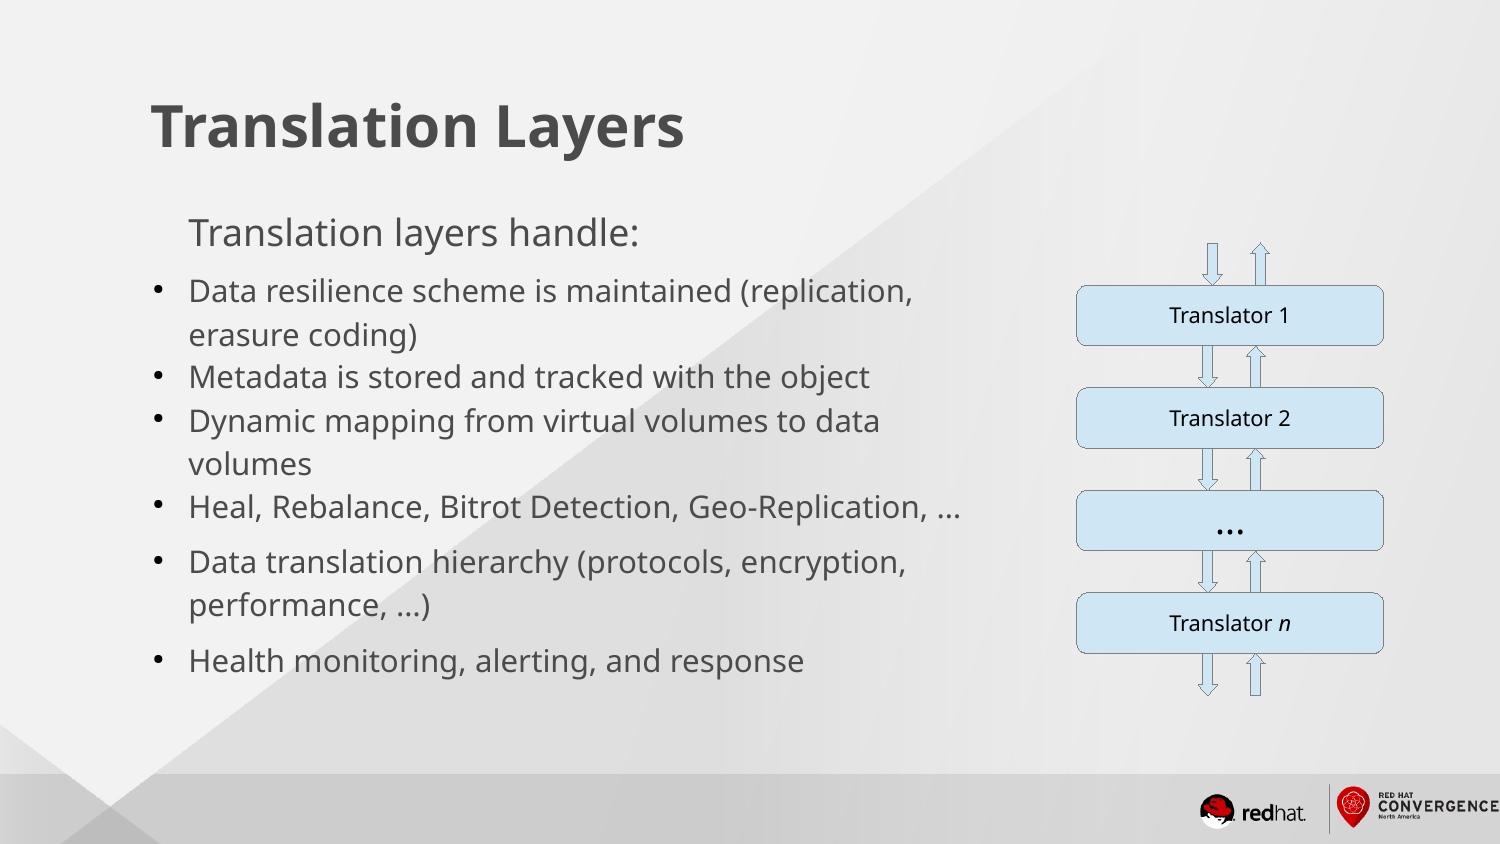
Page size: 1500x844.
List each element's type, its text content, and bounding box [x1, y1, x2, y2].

text_box [1198, 653, 1218, 696]
text_box [1202, 243, 1223, 286]
text_box [1198, 550, 1218, 593]
text_box Translator 2 [1076, 387, 1384, 449]
text_box [1250, 242, 1270, 286]
text_box [1198, 448, 1218, 491]
text_box [1246, 550, 1266, 593]
text_box Translation layers handle: Data resilience scheme is maintained (replication, erasure coding) Metadata is stored and tracked with the object Dynamic mapping from virtual volumes to data volumes Heal, Rebalance, Bitrot Detection, Geo-Replication, … Data translation hierarchy (protocols, encryption, performance, …) Health monitoring, alerting, and response [137, 186, 1003, 669]
text_box Translator n [1076, 592, 1384, 654]
text_box [1246, 653, 1266, 696]
text_box Translator 1 [1076, 285, 1384, 346]
text_box [1246, 448, 1266, 491]
text_box Translation Layers [135, 0, 1473, 175]
picture [0, 0, 1500, 844]
text_box [1198, 345, 1218, 388]
text_box ... [1076, 490, 1384, 551]
text_box [1246, 345, 1266, 388]
